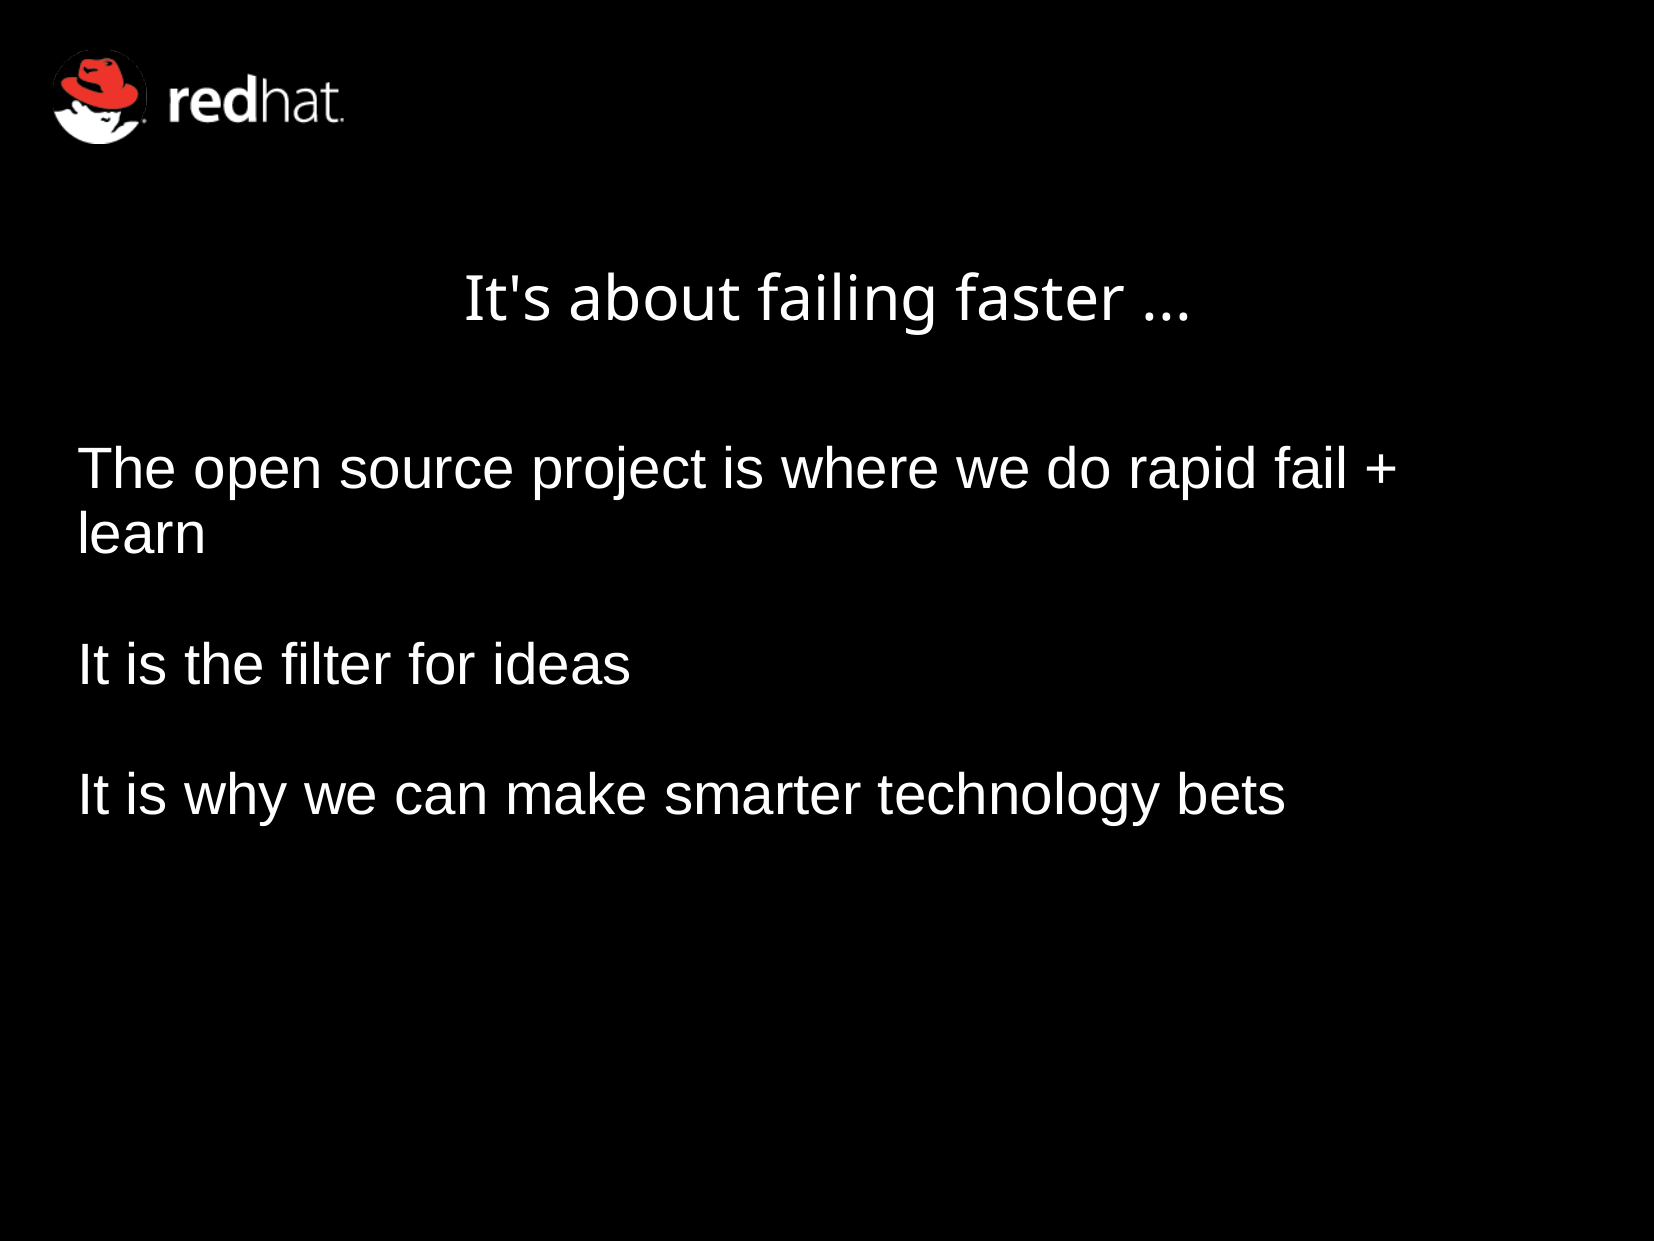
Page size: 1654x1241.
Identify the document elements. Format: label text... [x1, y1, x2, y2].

list The open source project is where we do rapid fail + learn It is the filter for ideas It is why we can make smarter technology bets [77, 436, 1501, 1164]
picture [52, 49, 345, 144]
text_box It's about failing faster ... [202, 253, 1456, 406]
